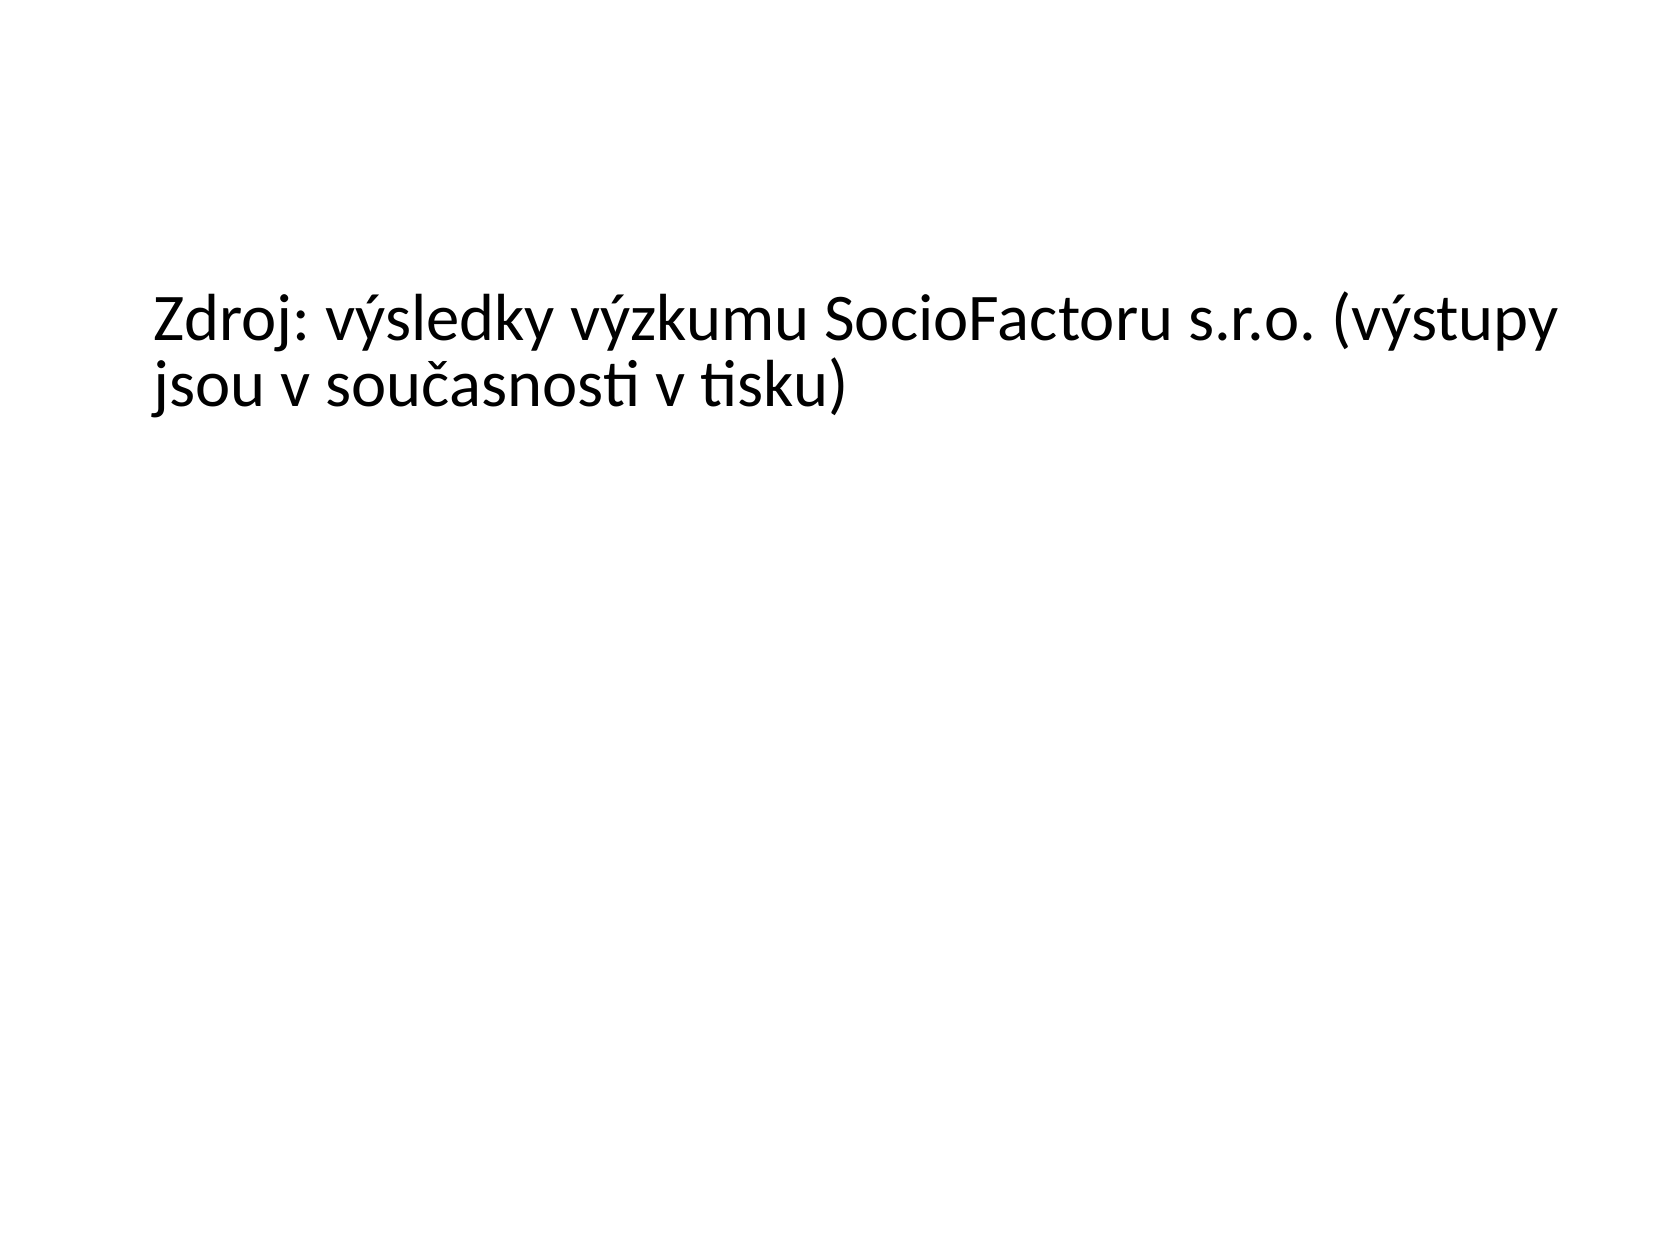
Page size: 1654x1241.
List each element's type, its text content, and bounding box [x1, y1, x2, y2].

list Zdroj: výsledky výzkumu SocioFactoru s.r.o. (výstupy jsou v současnosti v tisku) [82, 290, 1571, 1109]
